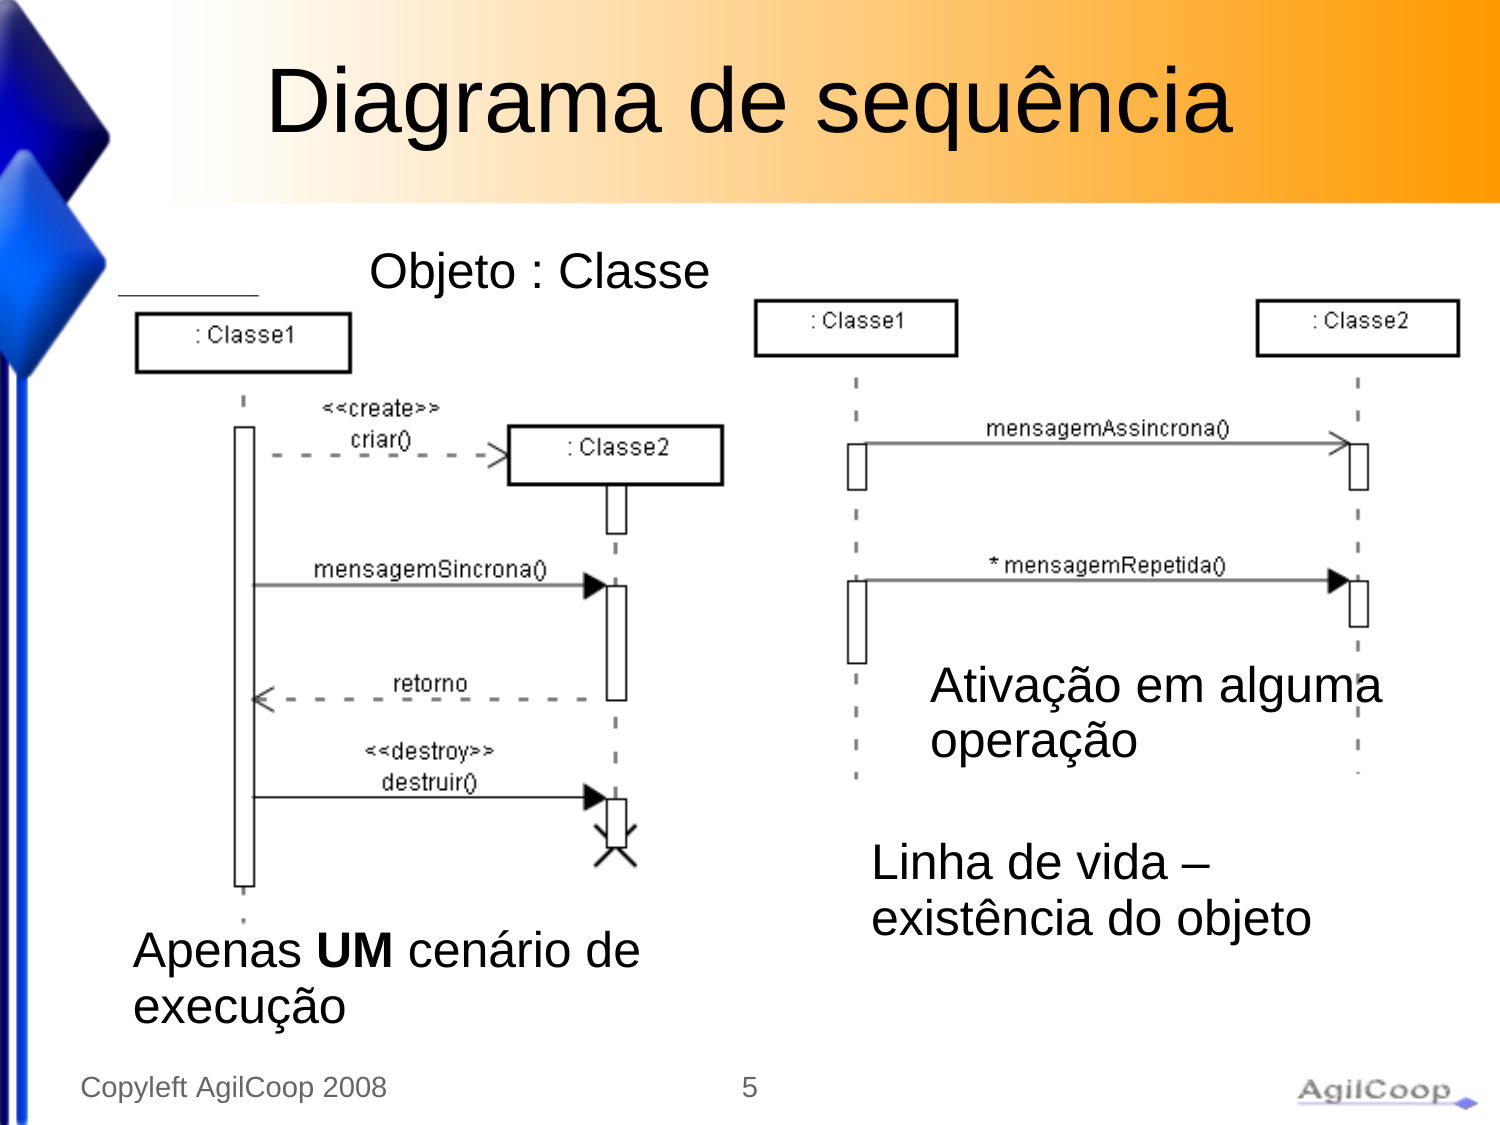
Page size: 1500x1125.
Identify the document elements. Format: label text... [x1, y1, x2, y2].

picture [0, 0, 1500, 1125]
text_box Ativação em alguma operação [915, 649, 1447, 780]
text_box Apenas UM cenário de execução [118, 915, 739, 1046]
title Diagrama de sequência [75, 7, 1425, 196]
text_box Objeto : Classe [354, 236, 886, 309]
text_box Linha de vida – existência do objeto [856, 826, 1359, 957]
